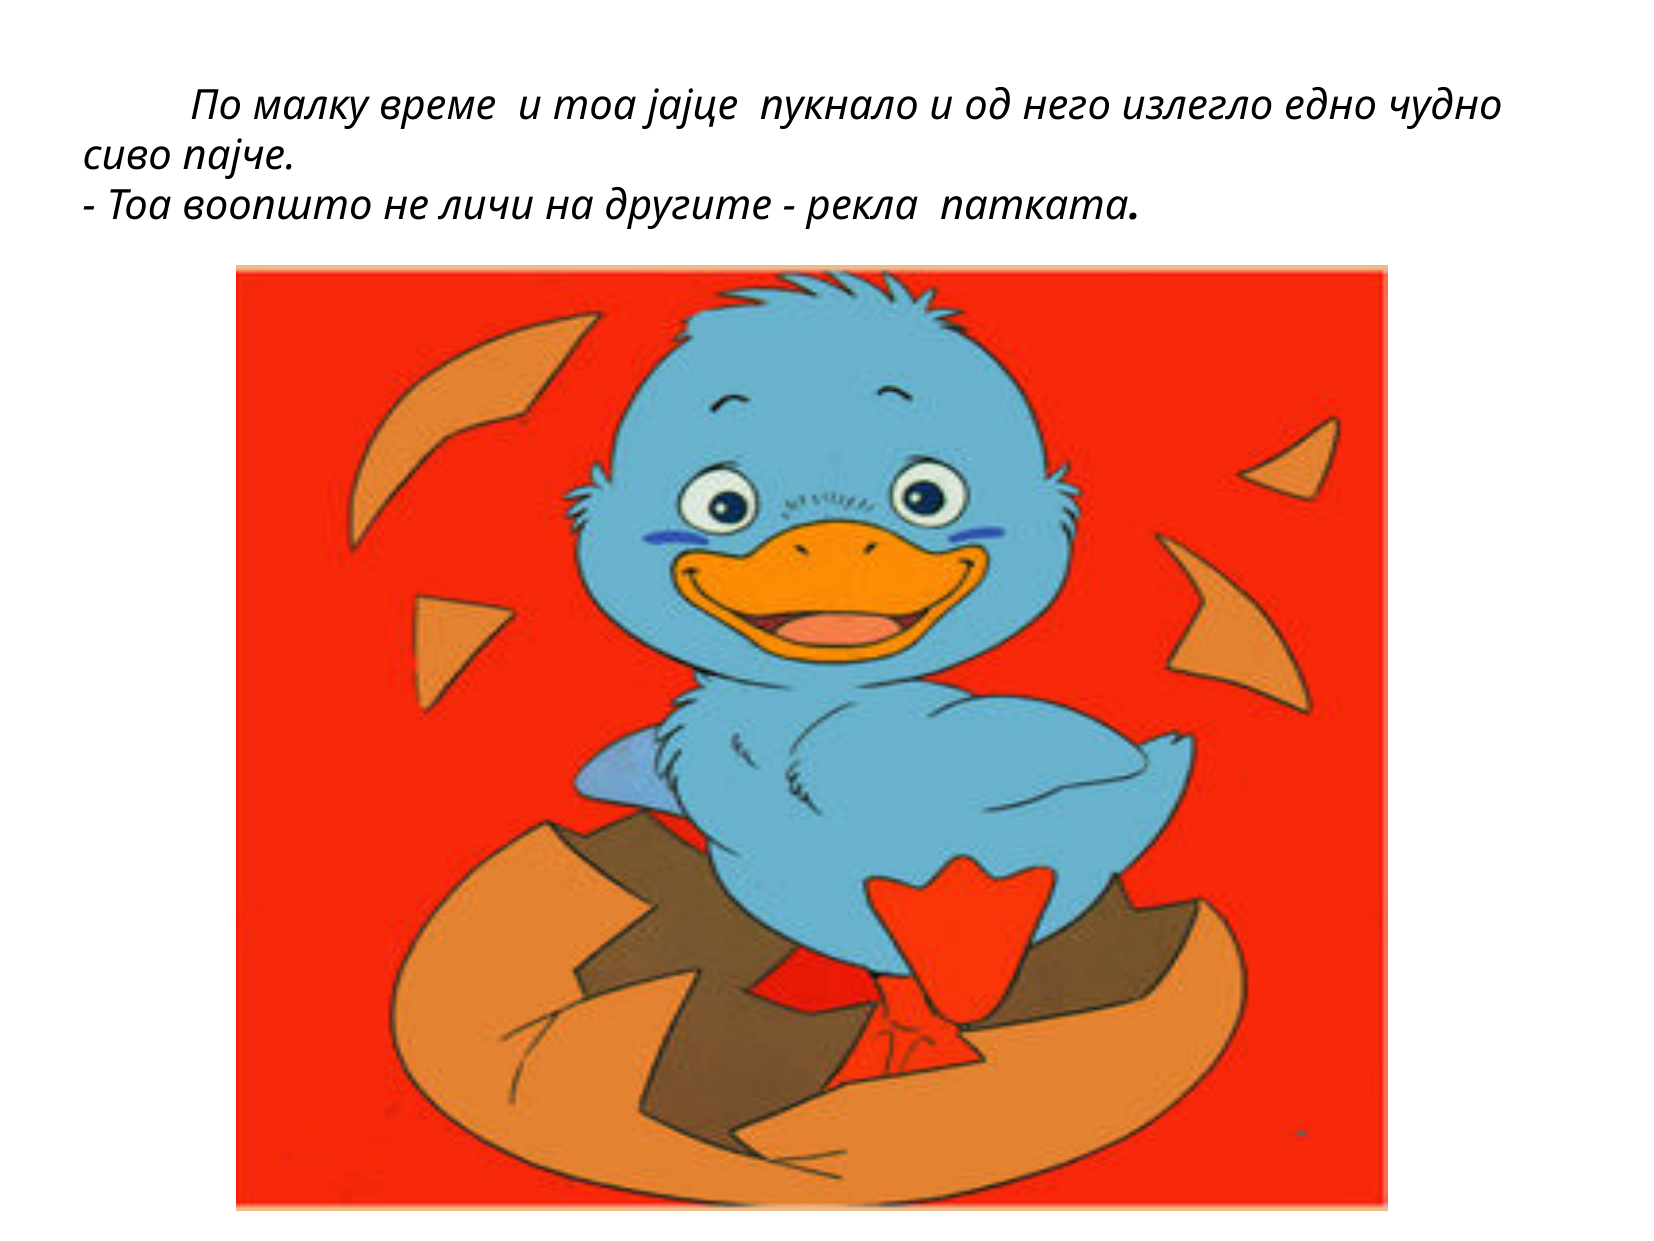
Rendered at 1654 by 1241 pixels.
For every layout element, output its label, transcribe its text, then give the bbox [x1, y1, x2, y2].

picture [236, 265, 1388, 1211]
title По малку време и тоа јајце пукнало и од него излегло едно чудно сиво пајче. - Тоа воопшто не личи на другите - рекла патката. [82, 56, 1571, 250]
